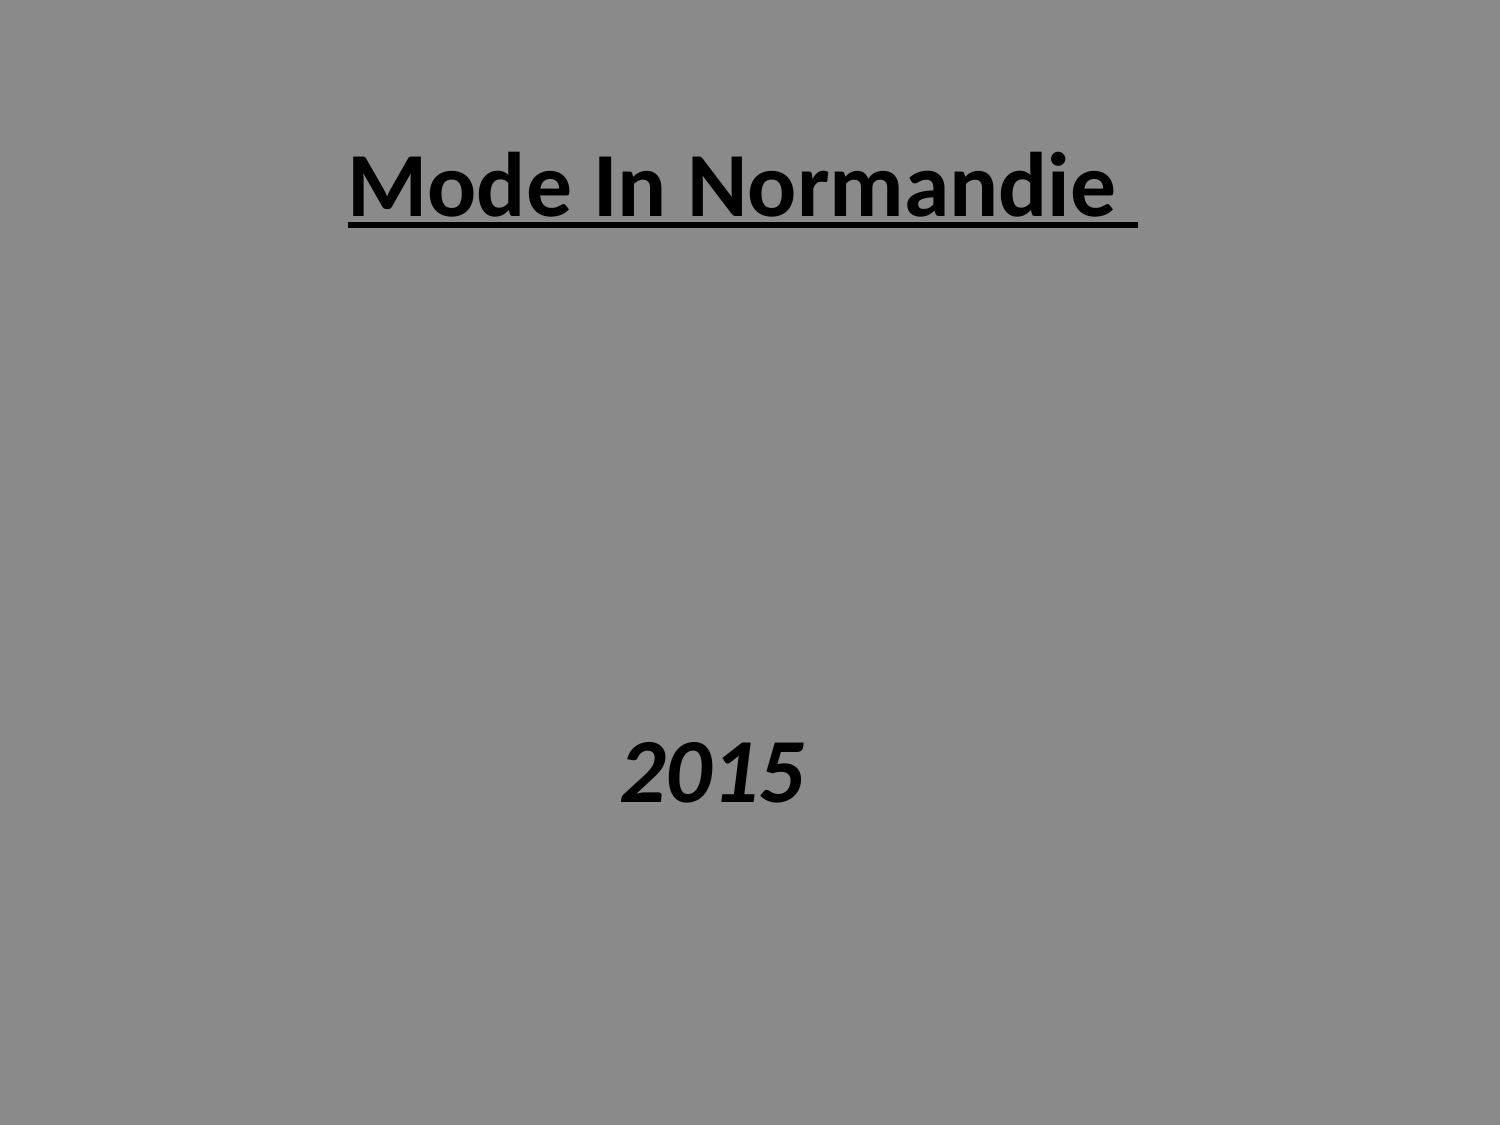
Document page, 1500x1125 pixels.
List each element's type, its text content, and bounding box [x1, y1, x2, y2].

subtitle 2015 [187, 703, 1238, 991]
title Mode In Normandie [105, 117, 1381, 359]
